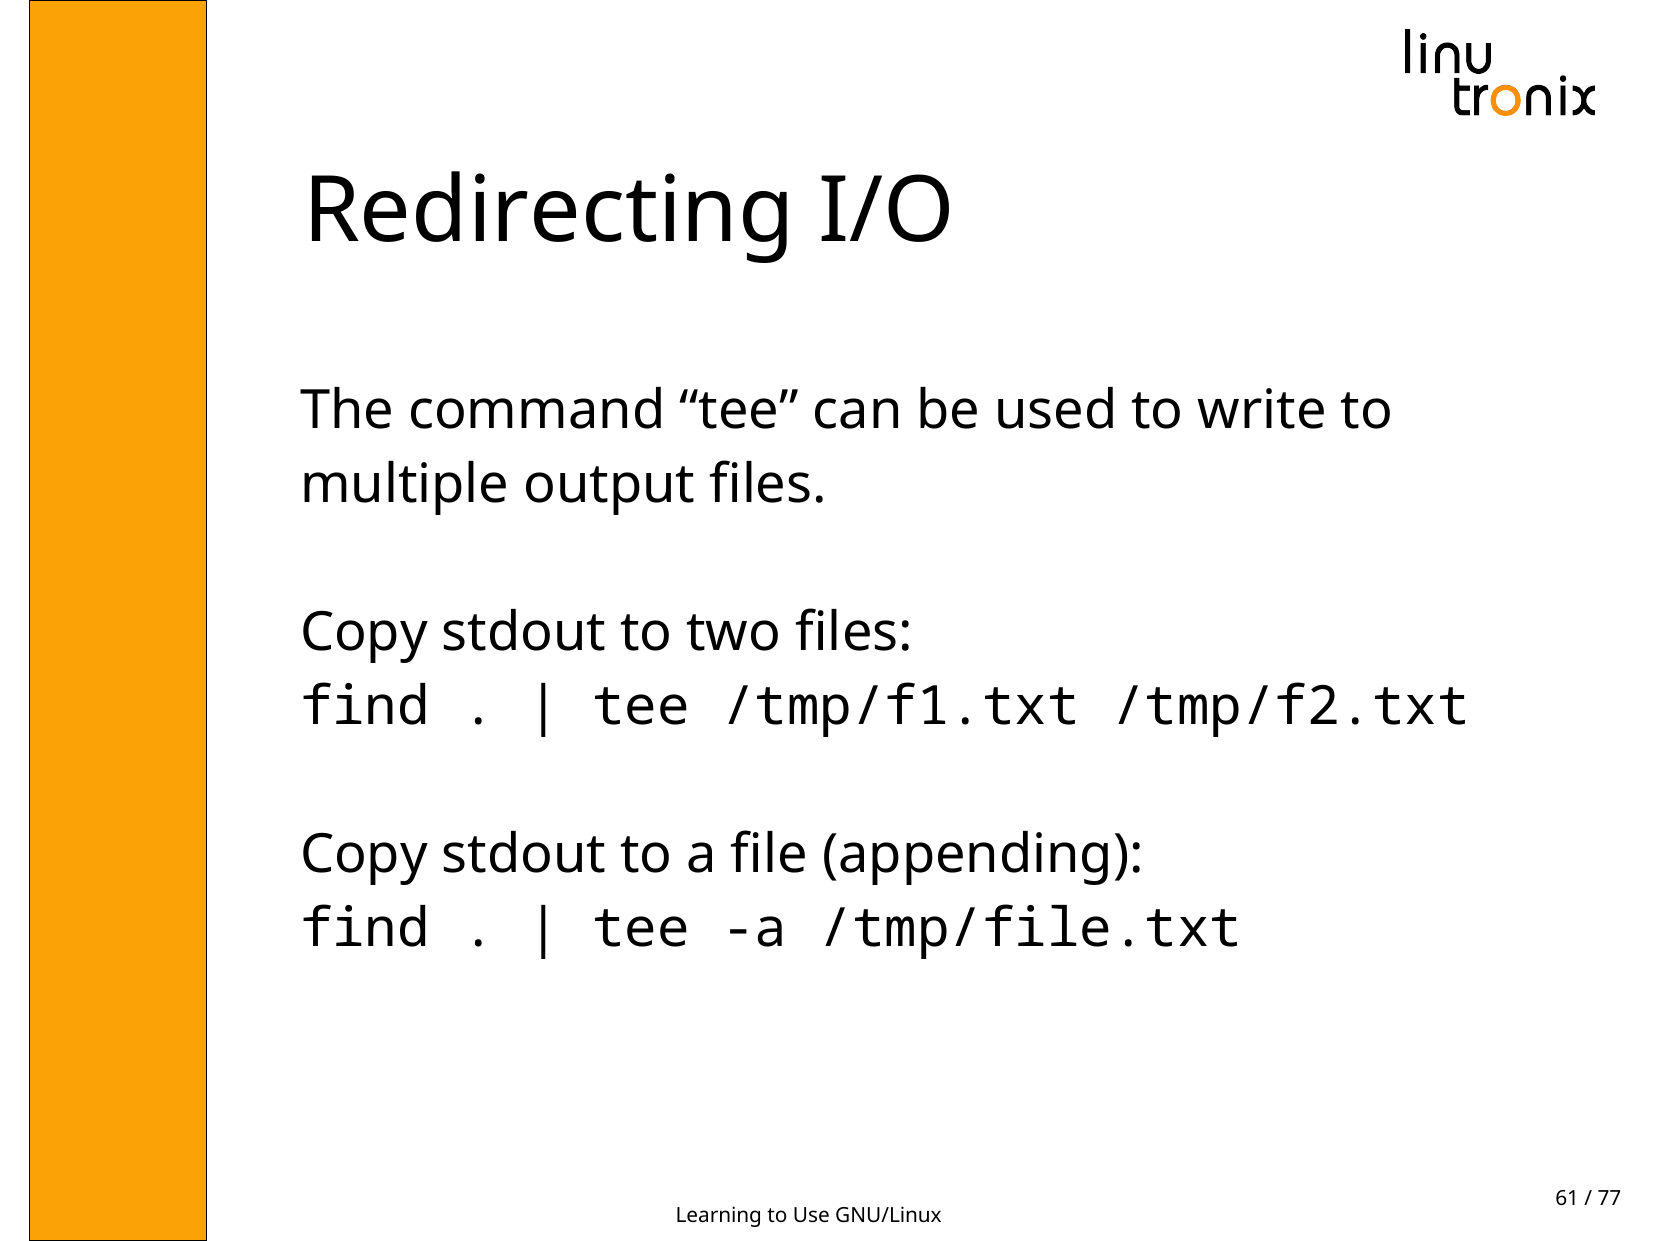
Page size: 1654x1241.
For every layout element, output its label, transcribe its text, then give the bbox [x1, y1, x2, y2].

text_box The command “tee” can be used to write to multiple output files. Copy stdout to two files: find . | tee /tmp/f1.txt /tmp/f2.txt Copy stdout to a file (appending): find . | tee -a /tmp/file.txt [300, 370, 1599, 1152]
picture [1405, 29, 1595, 116]
text_box Redirecting I/O [303, 143, 983, 263]
